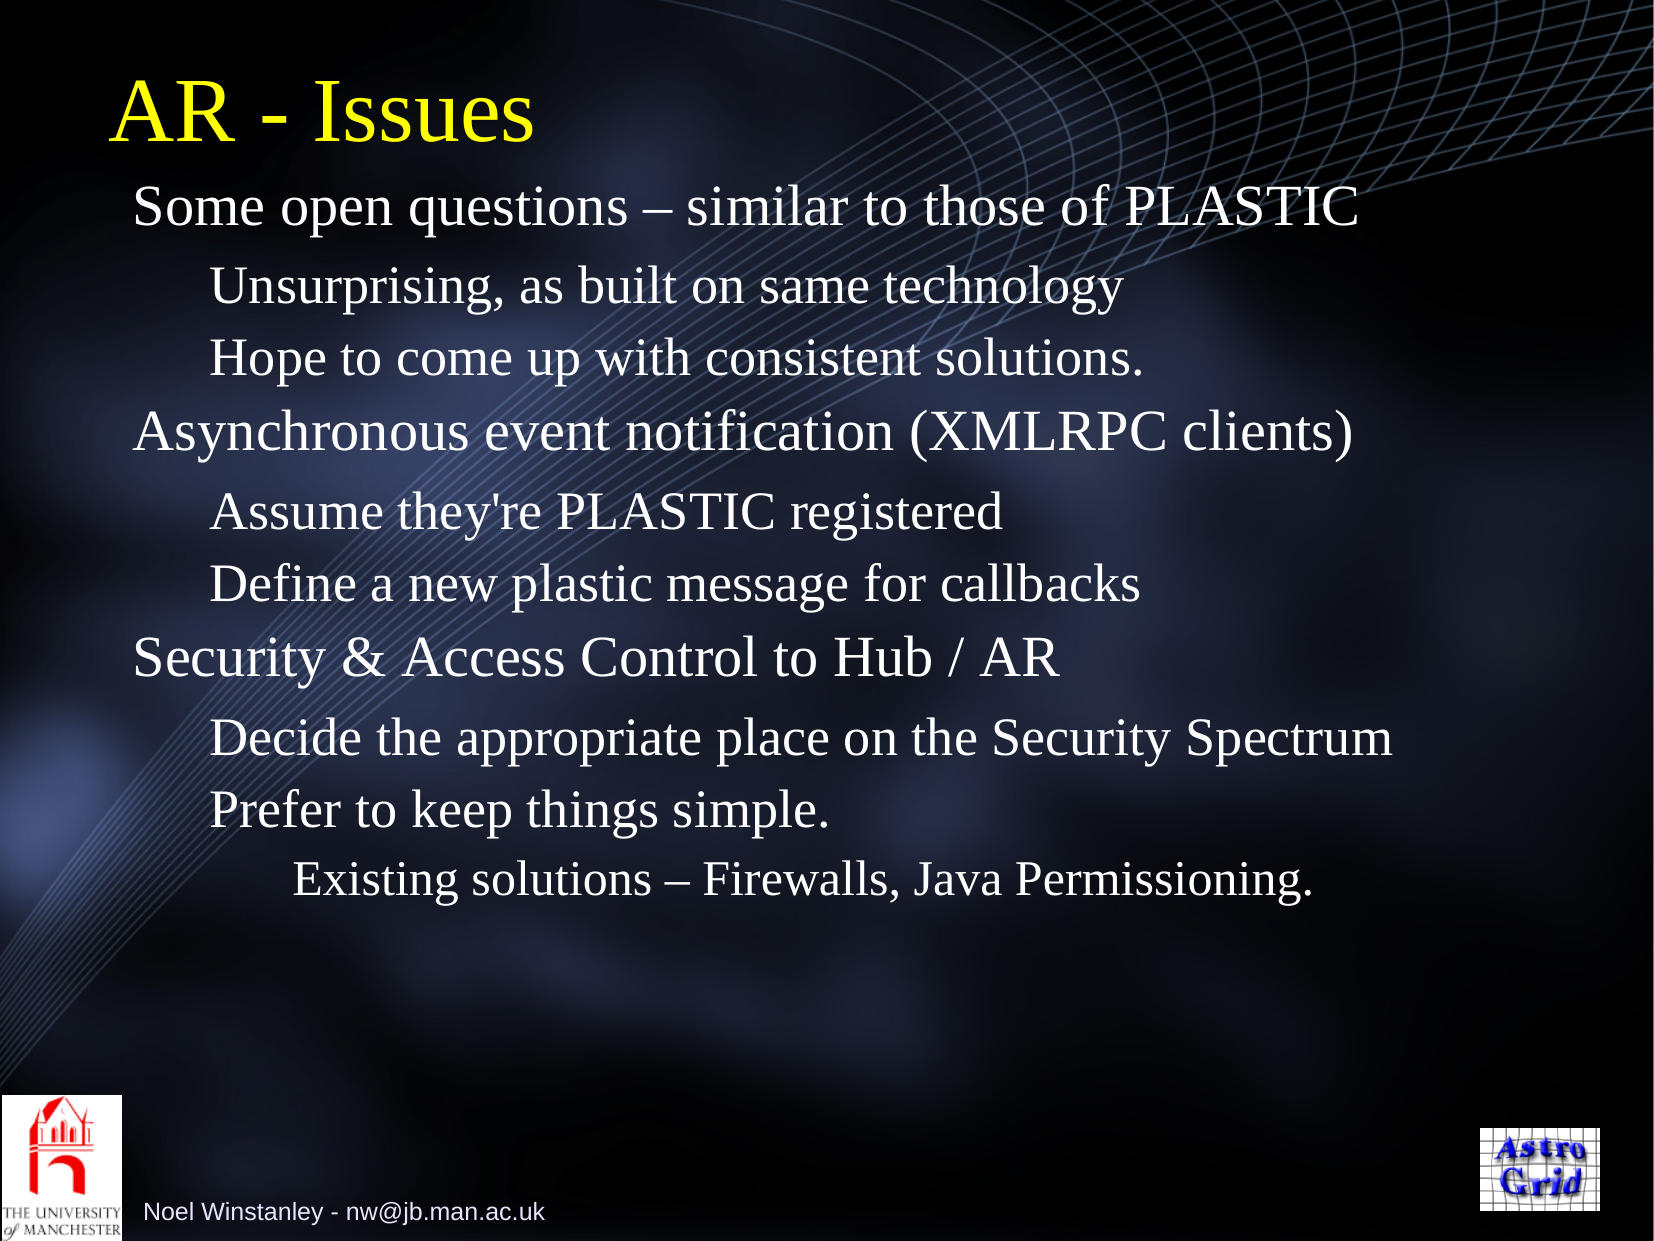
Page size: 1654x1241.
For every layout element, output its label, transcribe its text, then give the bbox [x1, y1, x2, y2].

list Some open questions – similar to those of PLASTIC Unsurprising, as built on same technology Hope to come up with consistent solutions. Asynchronous event notification (XMLRPC clients) Assume they're PLASTIC registered Define a new plastic message for callbacks Security & Access Control to Hub / AR Decide the appropriate place on the Security Spectrum Prefer to keep things simple. Existing solutions – Firewalls, Java Permissioning. [115, 172, 1536, 1157]
picture [0, 0, 1654, 1241]
title AR - Issues [108, 26, 1534, 196]
